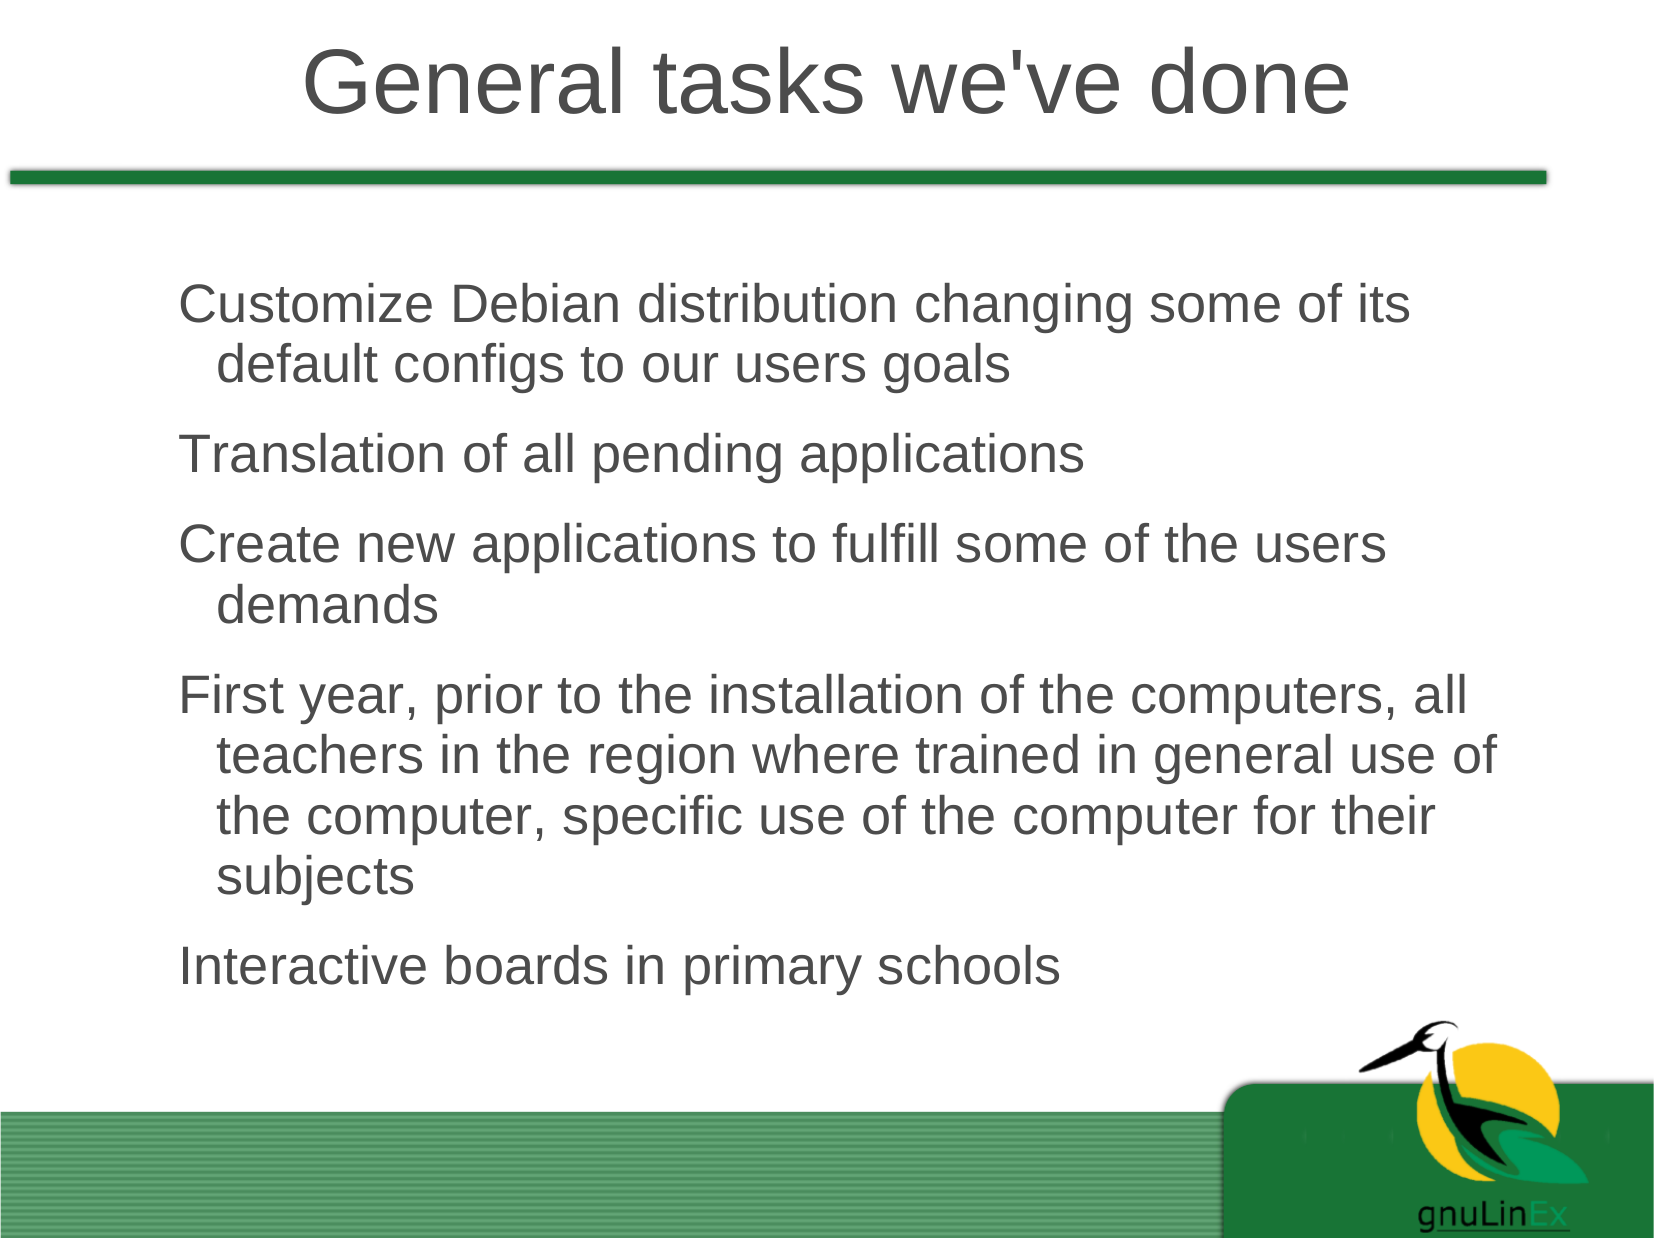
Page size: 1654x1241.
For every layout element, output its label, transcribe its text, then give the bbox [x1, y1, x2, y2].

title General tasks we've done [121, 0, 1534, 164]
picture [0, 0, 1654, 1238]
list Customize Debian distribution changing some of its default configs to our users goals Translation of all pending applications Create new applications to fulfill some of the users demands First year, prior to the installation of the computers, all teachers in the region where trained in general use of the computer, specific use of the computer for their subjects Interactive boards in primary schools [103, 273, 1516, 1064]
